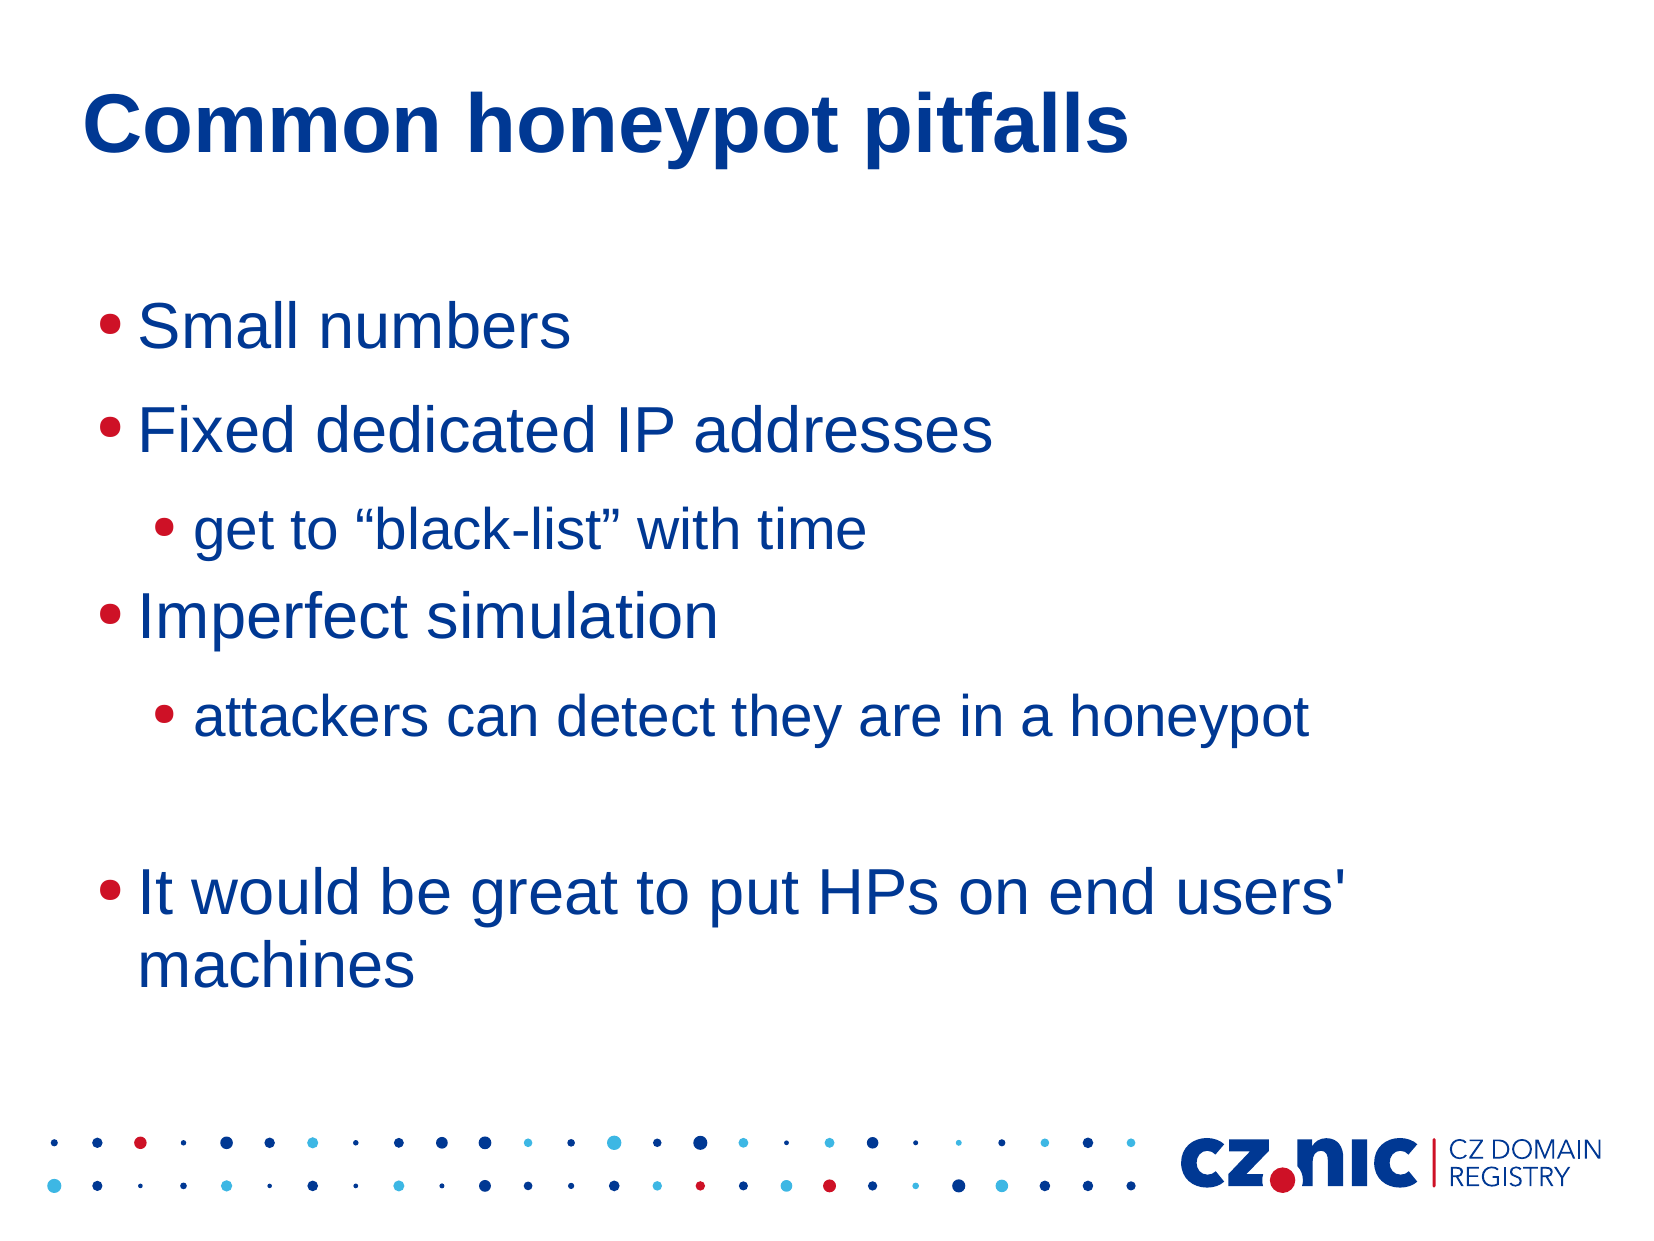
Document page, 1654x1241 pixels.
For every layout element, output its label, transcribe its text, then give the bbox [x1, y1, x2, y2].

list Small numbers Fixed dedicated IP addresses get to “black-list” with time Imperfect simulation attackers can detect they are in a honeypot It would be great to put HPs on end users' machines [82, 290, 1571, 1010]
title Common honeypot pitfalls [82, 70, 1571, 178]
